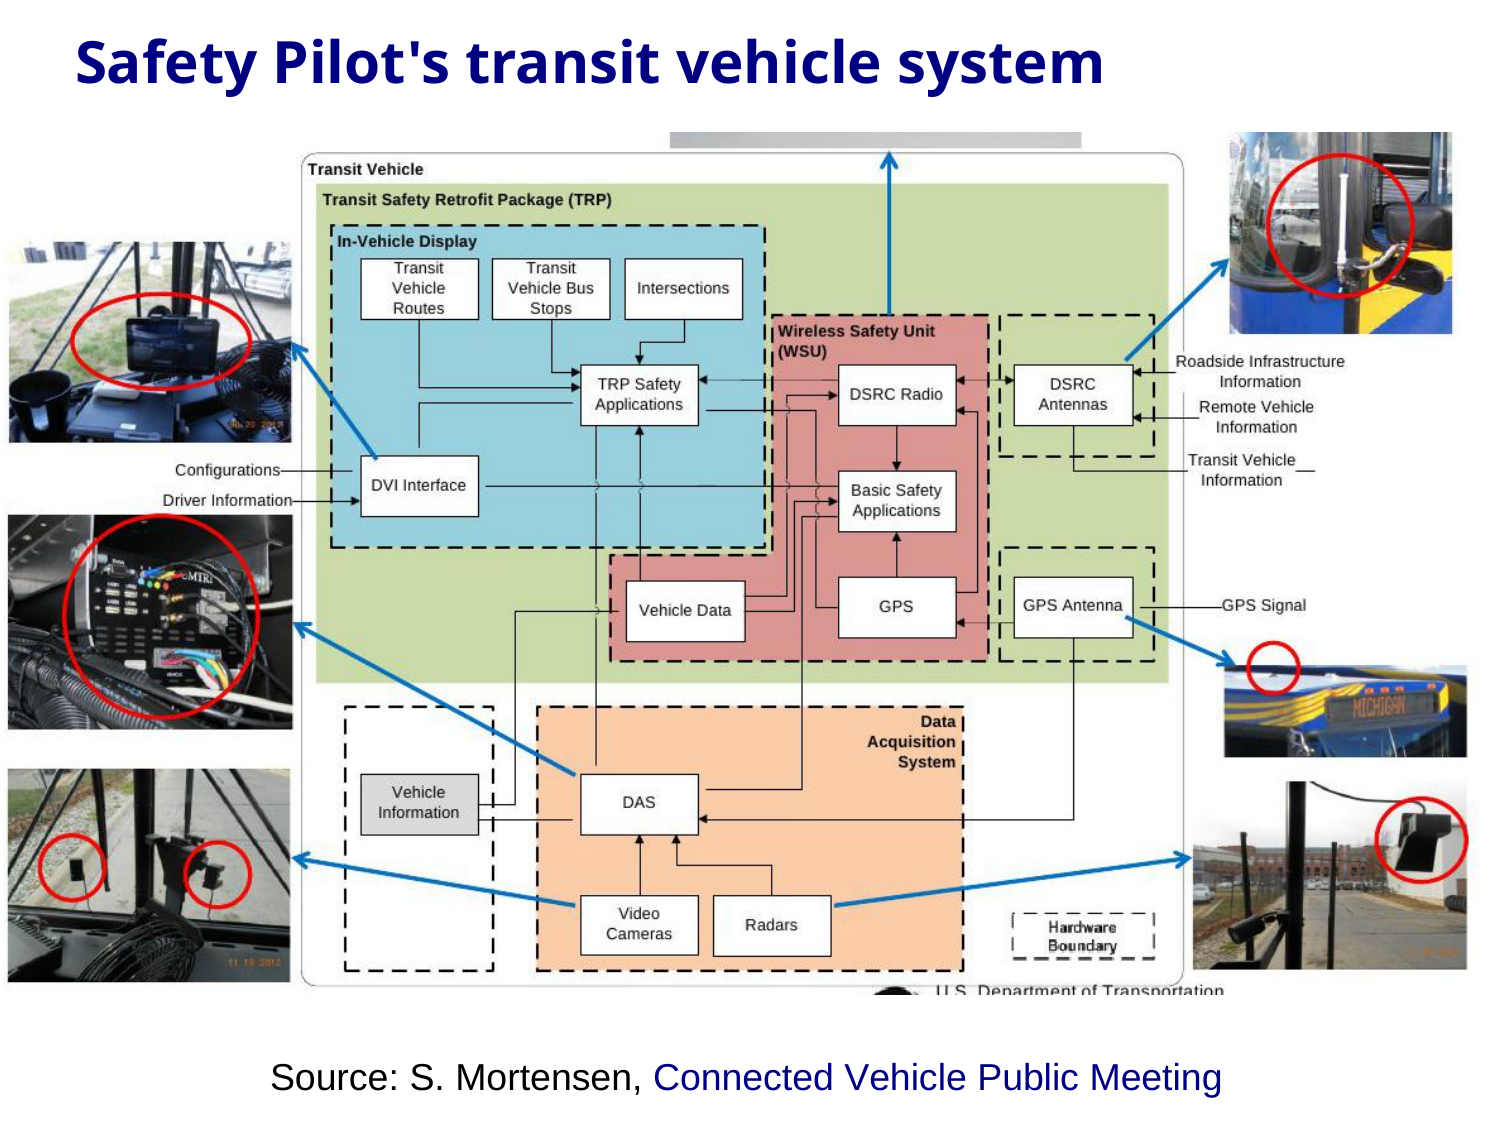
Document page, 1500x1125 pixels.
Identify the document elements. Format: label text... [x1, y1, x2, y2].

text_box Source: S. Mortensen, Connected Vehicle Public Meeting [255, 1050, 1245, 1107]
title Safety Pilot's transit vehicle system [0, 0, 1500, 113]
picture [3, 132, 1500, 995]
